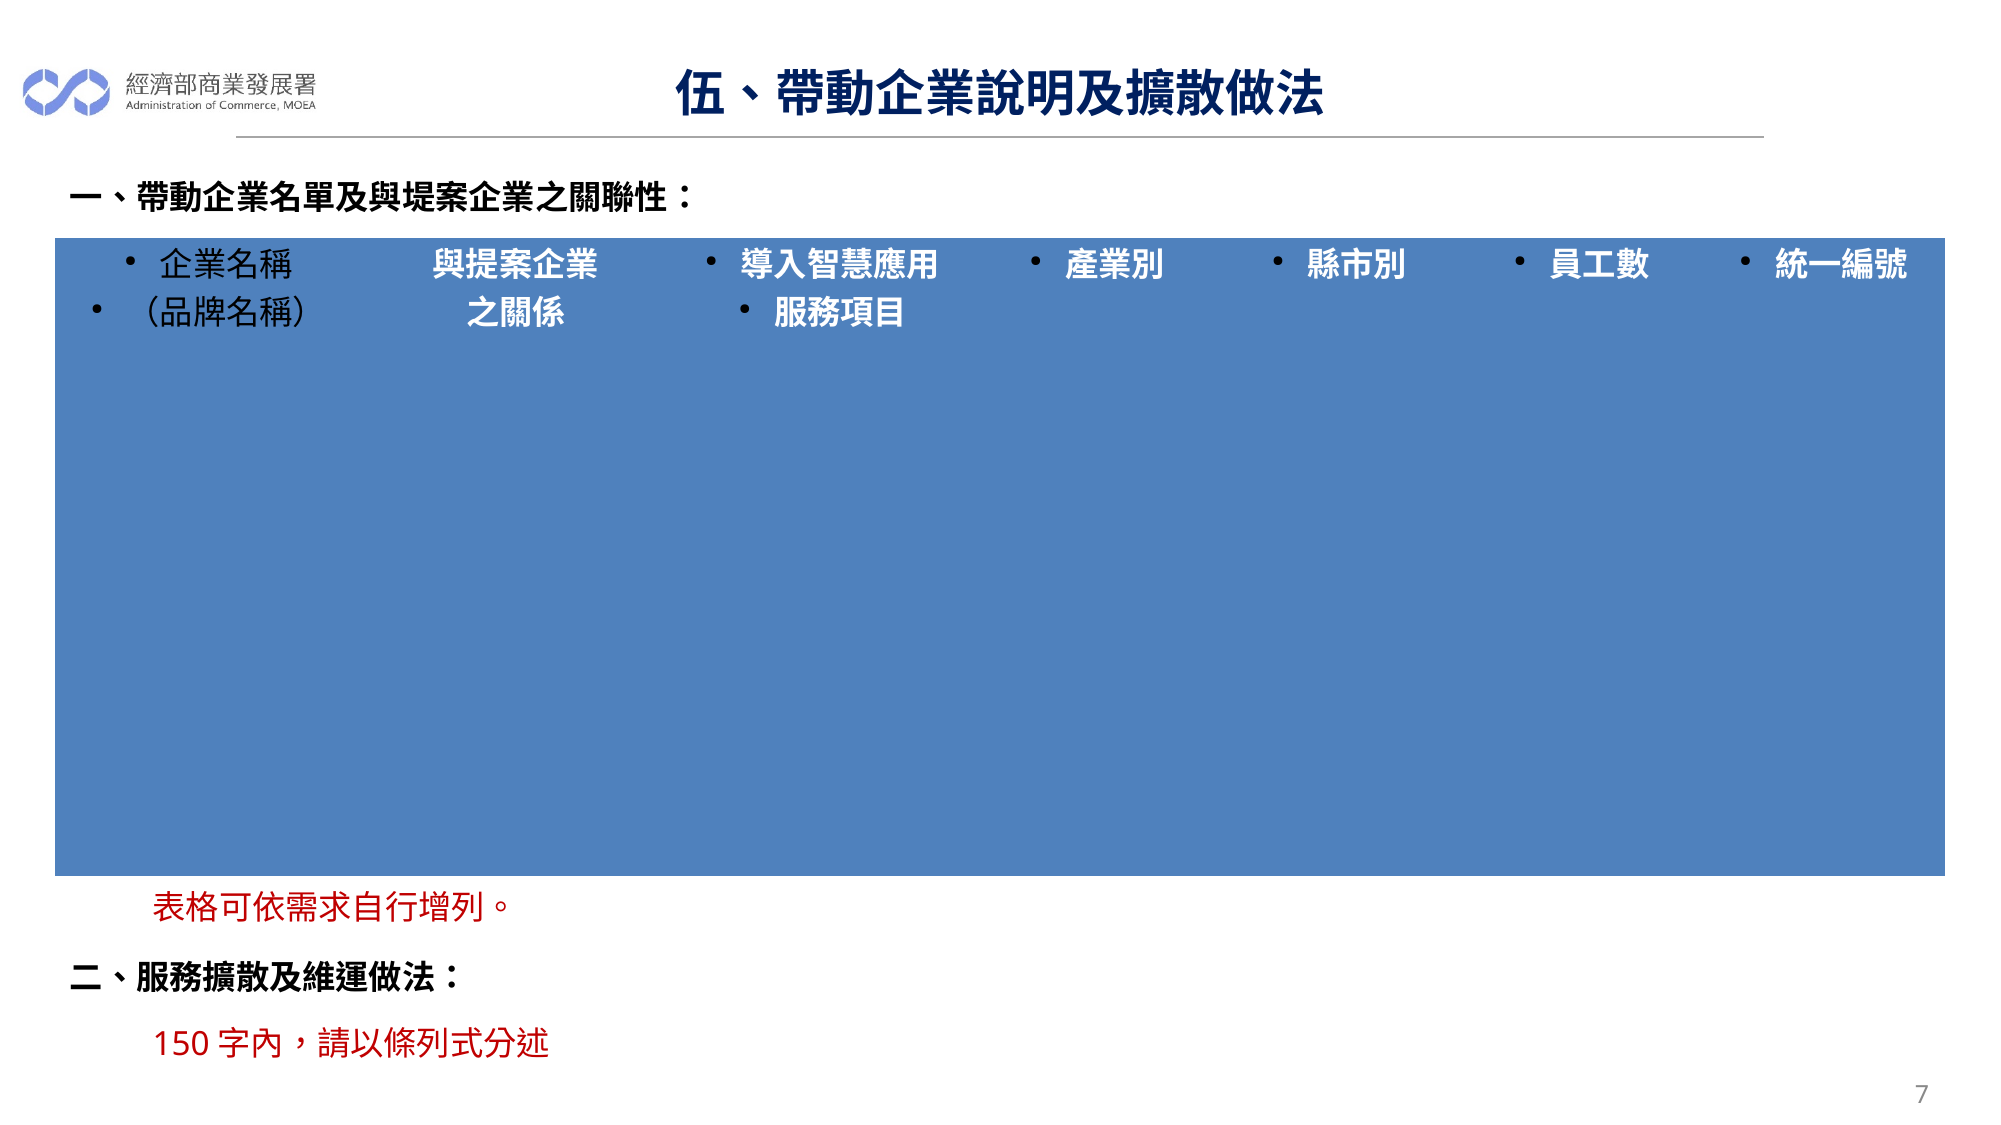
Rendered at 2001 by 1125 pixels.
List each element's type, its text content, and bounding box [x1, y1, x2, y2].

table_cell [669, 663, 976, 769]
text_box 一、帶動企業名單及與堤案企業之關聯性： [54, 168, 971, 225]
table_header 統一編號 [1703, 238, 1945, 344]
table_cell [1703, 663, 1945, 769]
table_cell [1703, 450, 1945, 557]
table_cell [55, 769, 362, 876]
table_header 導入智慧應用 服務項目 [669, 238, 976, 344]
table_header 與提案企業 之關係 [362, 238, 669, 344]
table_cell [669, 450, 976, 557]
table_cell [362, 344, 669, 450]
table_cell [362, 663, 669, 769]
table_cell [1703, 557, 1945, 663]
table_cell [669, 557, 976, 663]
table_cell [55, 344, 362, 450]
text_box 6 [1899, 1065, 2000, 1125]
table_cell [362, 769, 669, 876]
table_header 產業別 [976, 238, 1219, 344]
table_cell [1219, 557, 1461, 663]
table_cell [1219, 769, 1461, 876]
table_header 縣市別 [1219, 238, 1461, 344]
text_box 二、服務擴散及維運做法： [54, 948, 971, 1004]
table_cell [1703, 769, 1945, 876]
table_cell [976, 450, 1219, 557]
table_cell [1461, 663, 1703, 769]
table_cell [669, 769, 976, 876]
table_cell [55, 557, 362, 663]
table_header 員工數 [1461, 238, 1703, 344]
table_cell [55, 663, 362, 769]
table_cell [55, 450, 362, 557]
table_cell [976, 769, 1219, 876]
title 伍、帶動企業說明及擴散做法 [338, 46, 1662, 136]
table_cell [1703, 344, 1945, 450]
table_cell [1461, 450, 1703, 557]
table_cell [1219, 663, 1461, 769]
table_cell [1461, 557, 1703, 663]
table_cell [669, 344, 976, 450]
text_box 150字內，請以條列式分述 [137, 1016, 1460, 1070]
table_cell [976, 344, 1219, 450]
table_cell [1461, 769, 1703, 876]
table_cell [1219, 450, 1461, 557]
table_header 企業名稱 （品牌名稱） [55, 238, 362, 344]
table_cell [976, 557, 1219, 663]
table_cell [1461, 344, 1703, 450]
table_cell [1219, 344, 1461, 450]
table_cell [362, 450, 669, 557]
text_box 表格可依需求自行增列。 [137, 881, 1460, 935]
table_cell [976, 663, 1219, 769]
table_cell [362, 557, 669, 663]
